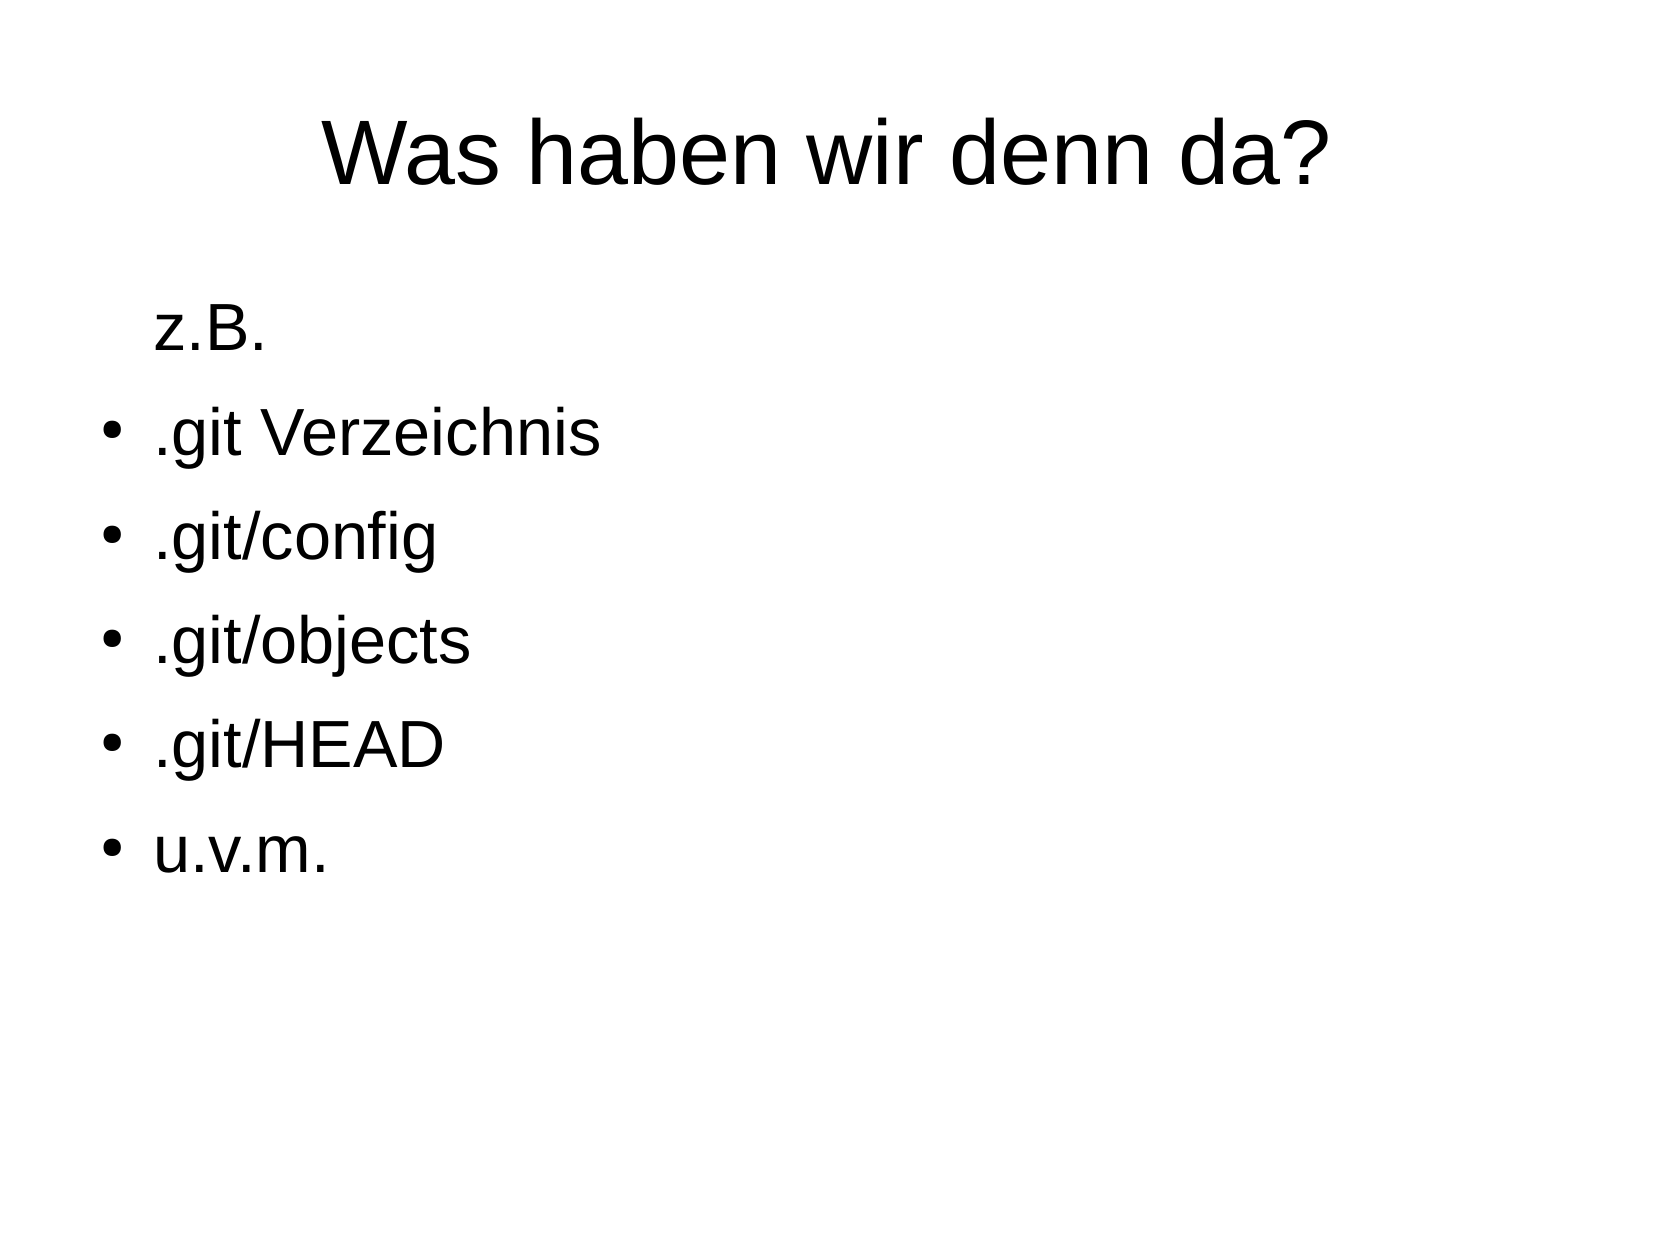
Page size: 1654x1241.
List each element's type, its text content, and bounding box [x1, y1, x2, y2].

list z.B. .git Verzeichnis .git/config .git/objects .git/HEAD u.v.m. [82, 290, 1571, 1109]
title Was haben wir denn da? [82, 49, 1571, 257]
